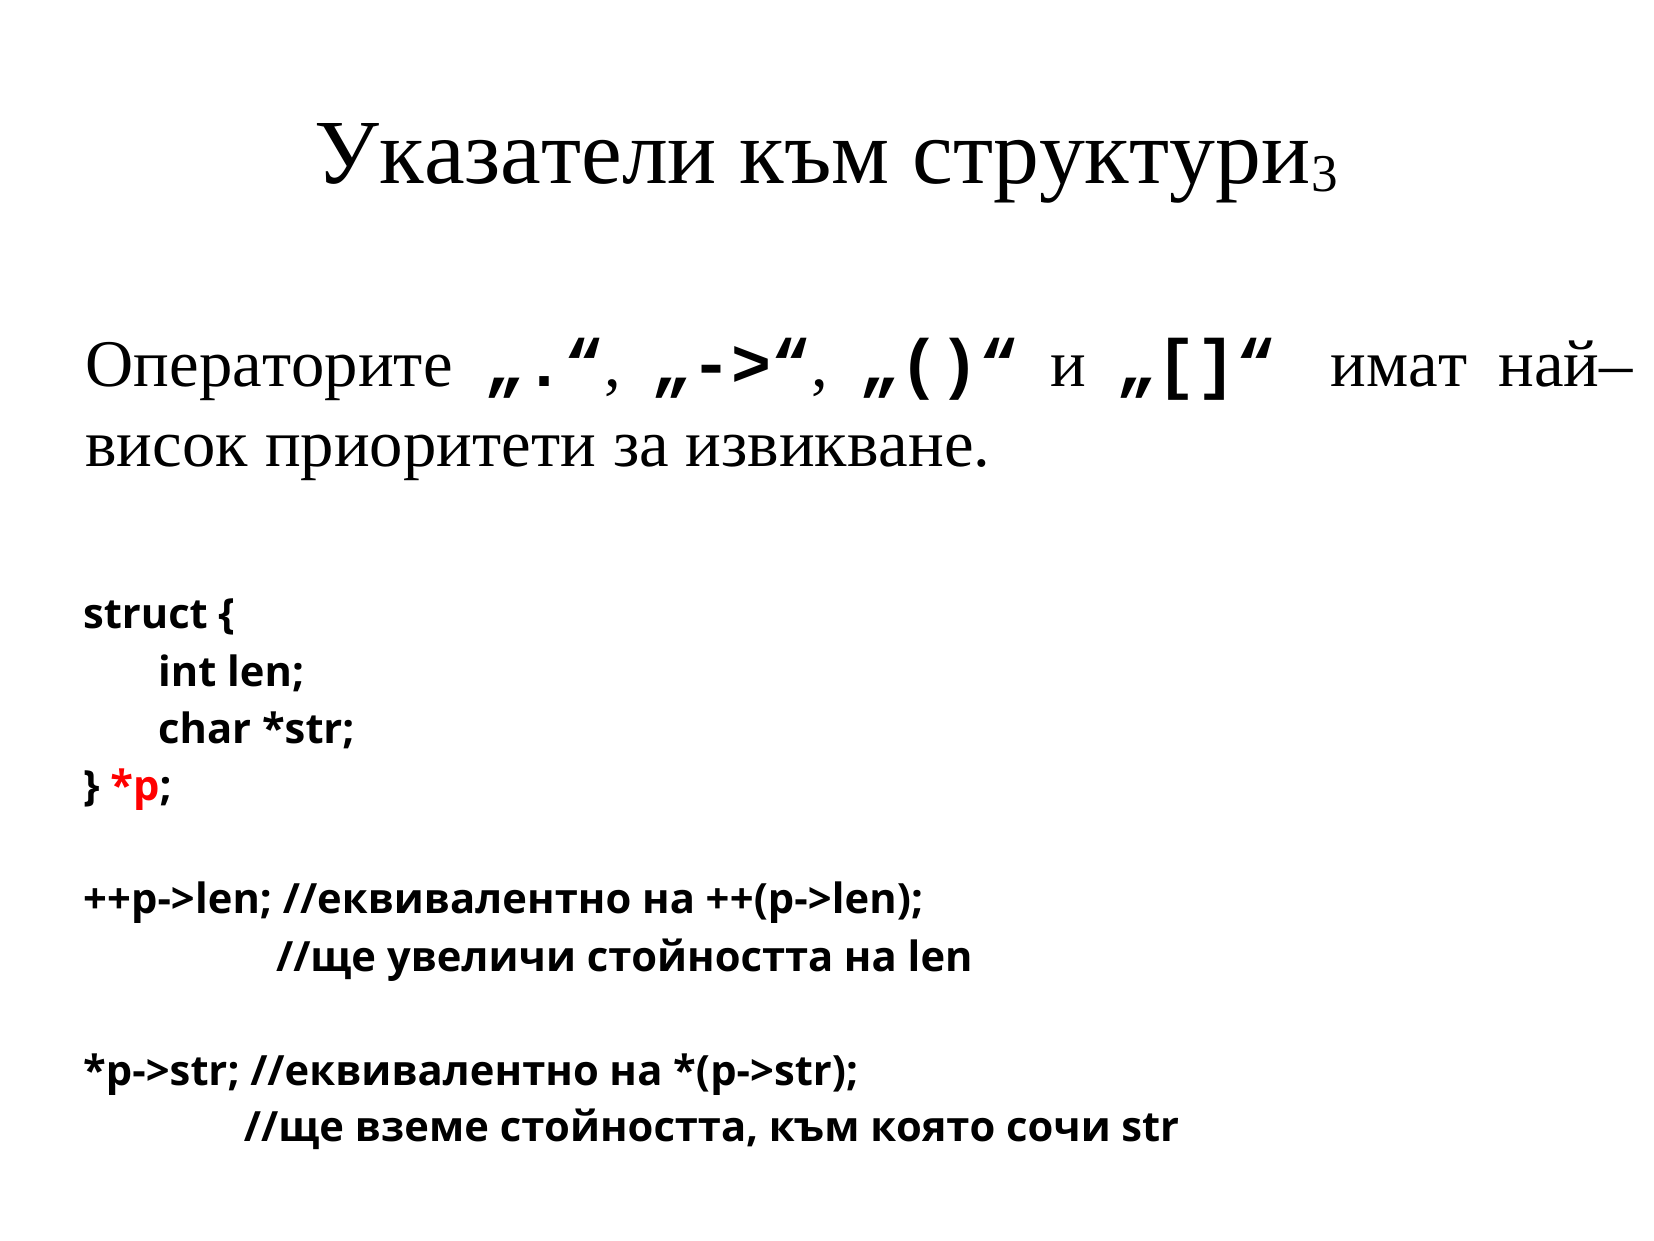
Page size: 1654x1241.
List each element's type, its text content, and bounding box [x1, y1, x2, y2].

text_box struct { int len; char *str; } *p; ++p->len; //еквивалентно на ++(p->len); //ще увеличи стойността на len *p->str; //еквивалентно на *(p->str); //ще вземе стойността, към която сочи str [68, 576, 1648, 1067]
title Указатели към структури3 [82, 49, 1571, 257]
subtitle Операторите „.“, „->“, „()“ и „[]“ имат най–висок приоритети за извикване. [85, 280, 1634, 528]
